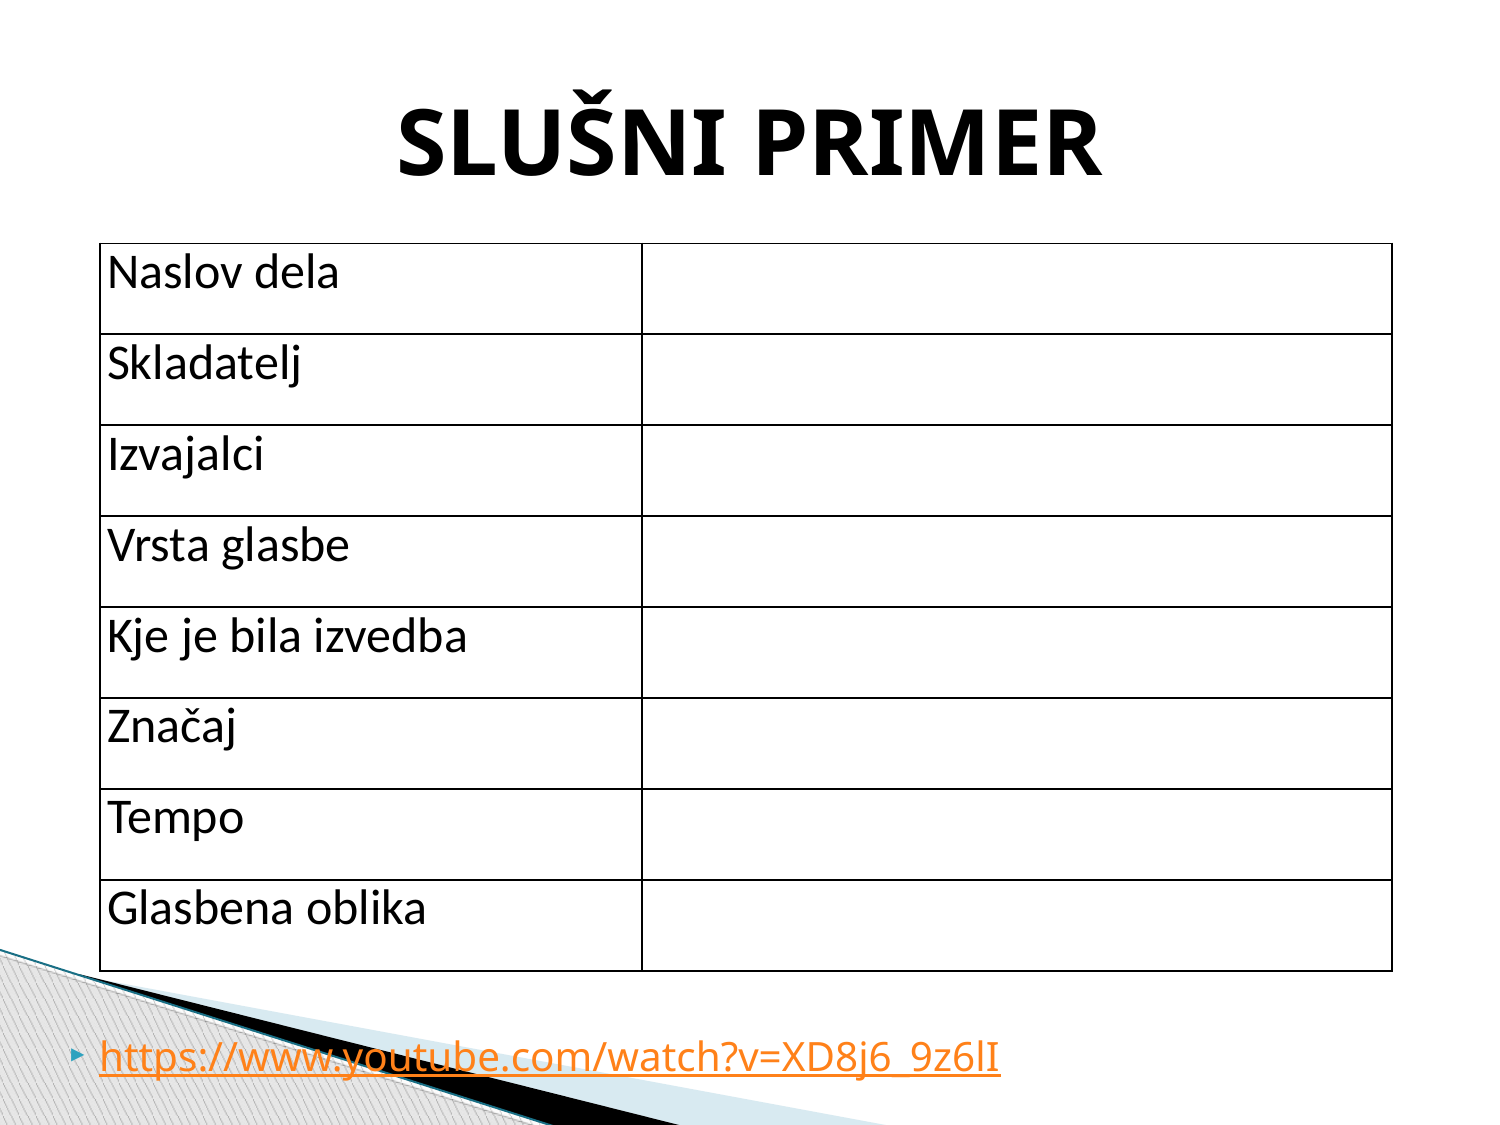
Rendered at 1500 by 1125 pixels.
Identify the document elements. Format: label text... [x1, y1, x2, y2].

table_cell [643, 335, 1391, 424]
table_cell [643, 608, 1391, 697]
table_cell [643, 426, 1391, 515]
table_header Naslov dela [101, 244, 641, 333]
table_cell Skladatelj [101, 335, 641, 424]
table_header [643, 244, 1391, 333]
table_cell [643, 517, 1391, 606]
table_cell Vrsta glasbe [101, 517, 641, 606]
table_cell [643, 790, 1391, 879]
table_cell [643, 699, 1391, 788]
table_cell Kje je bila izvedba [101, 608, 641, 697]
table_cell [643, 881, 1391, 970]
title SLUŠNI PRIMER [75, 45, 1425, 233]
text_box https://www.youtube.com/watch?v=XD8j6_9z6lI [41, 1023, 1439, 1094]
table_cell Izvajalci [101, 426, 641, 515]
table_cell Glasbena oblika [101, 881, 641, 970]
table_cell Značaj [101, 699, 641, 788]
table_cell Tempo [101, 790, 641, 879]
